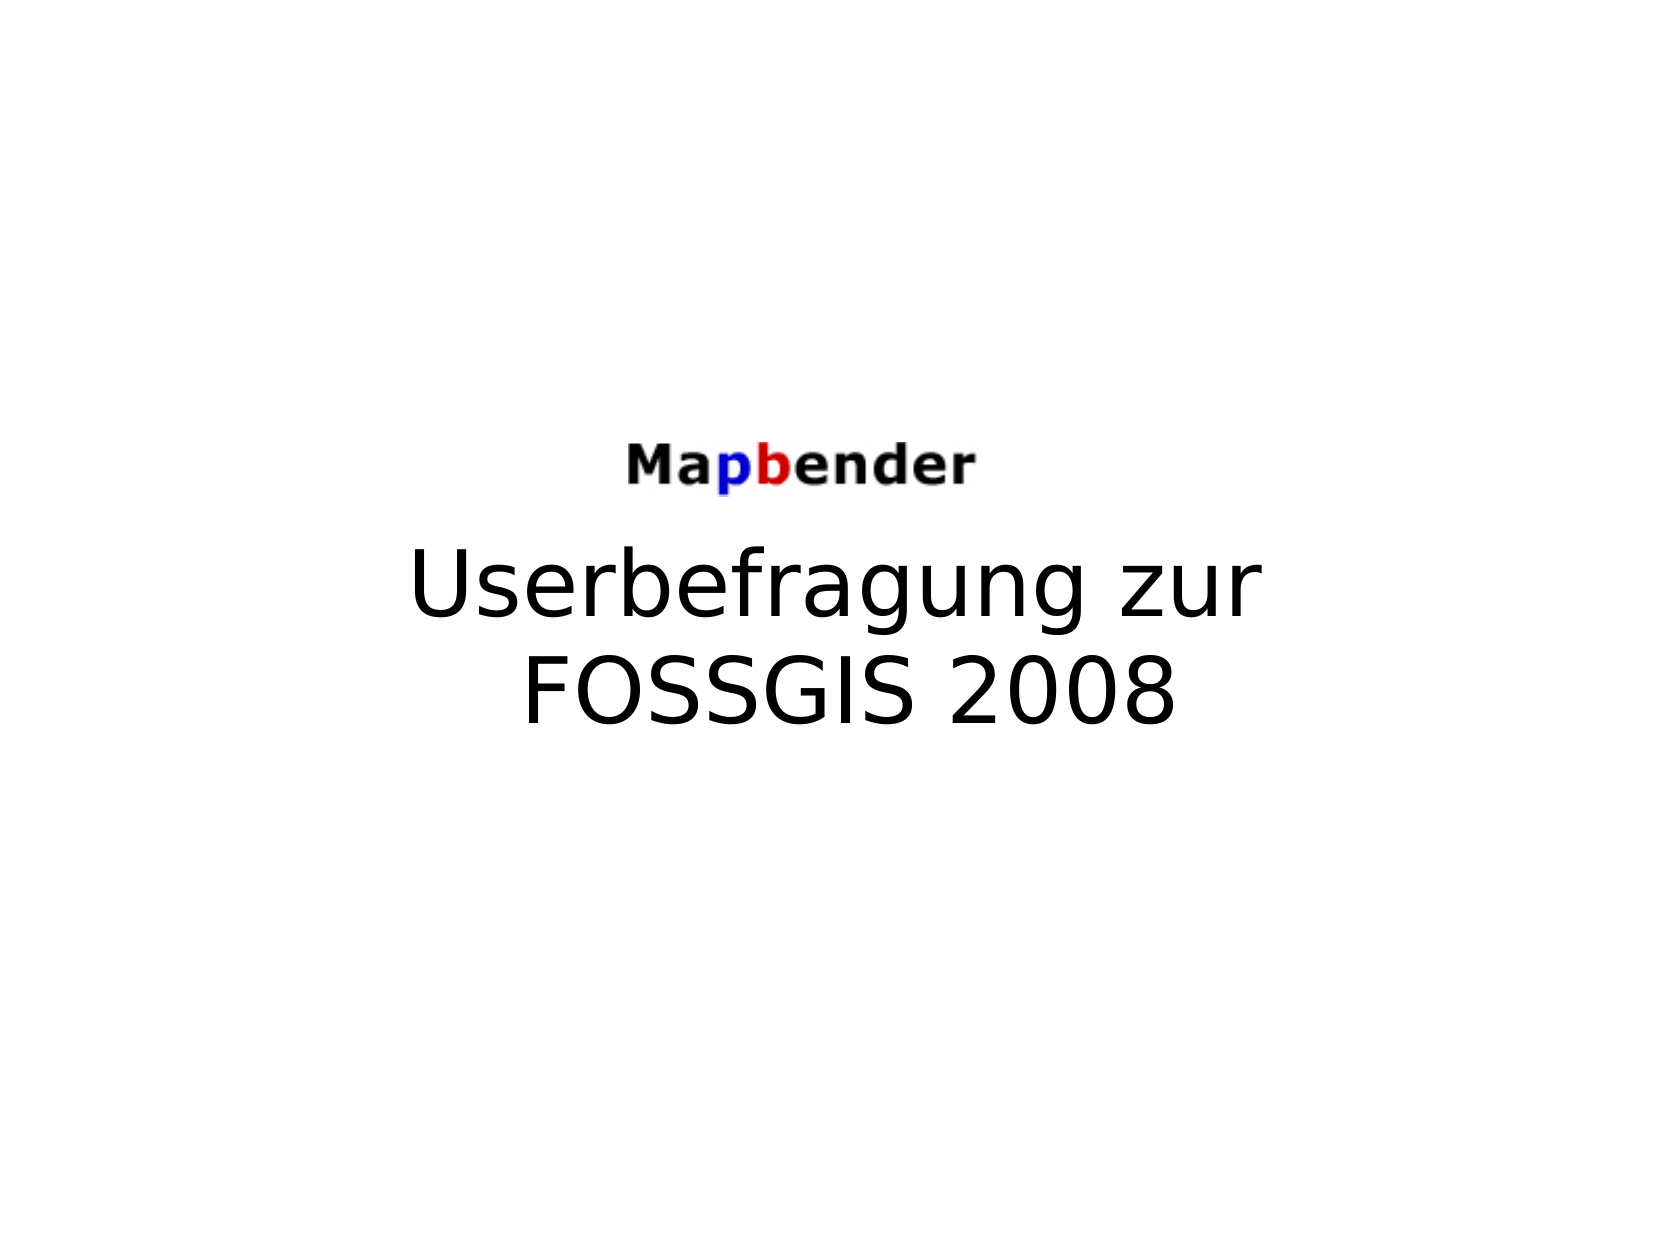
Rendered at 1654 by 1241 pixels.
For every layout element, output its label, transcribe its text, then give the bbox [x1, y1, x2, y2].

title Userbefragung zur FOSSGIS 2008 [106, 531, 1595, 746]
picture [628, 442, 1004, 498]
